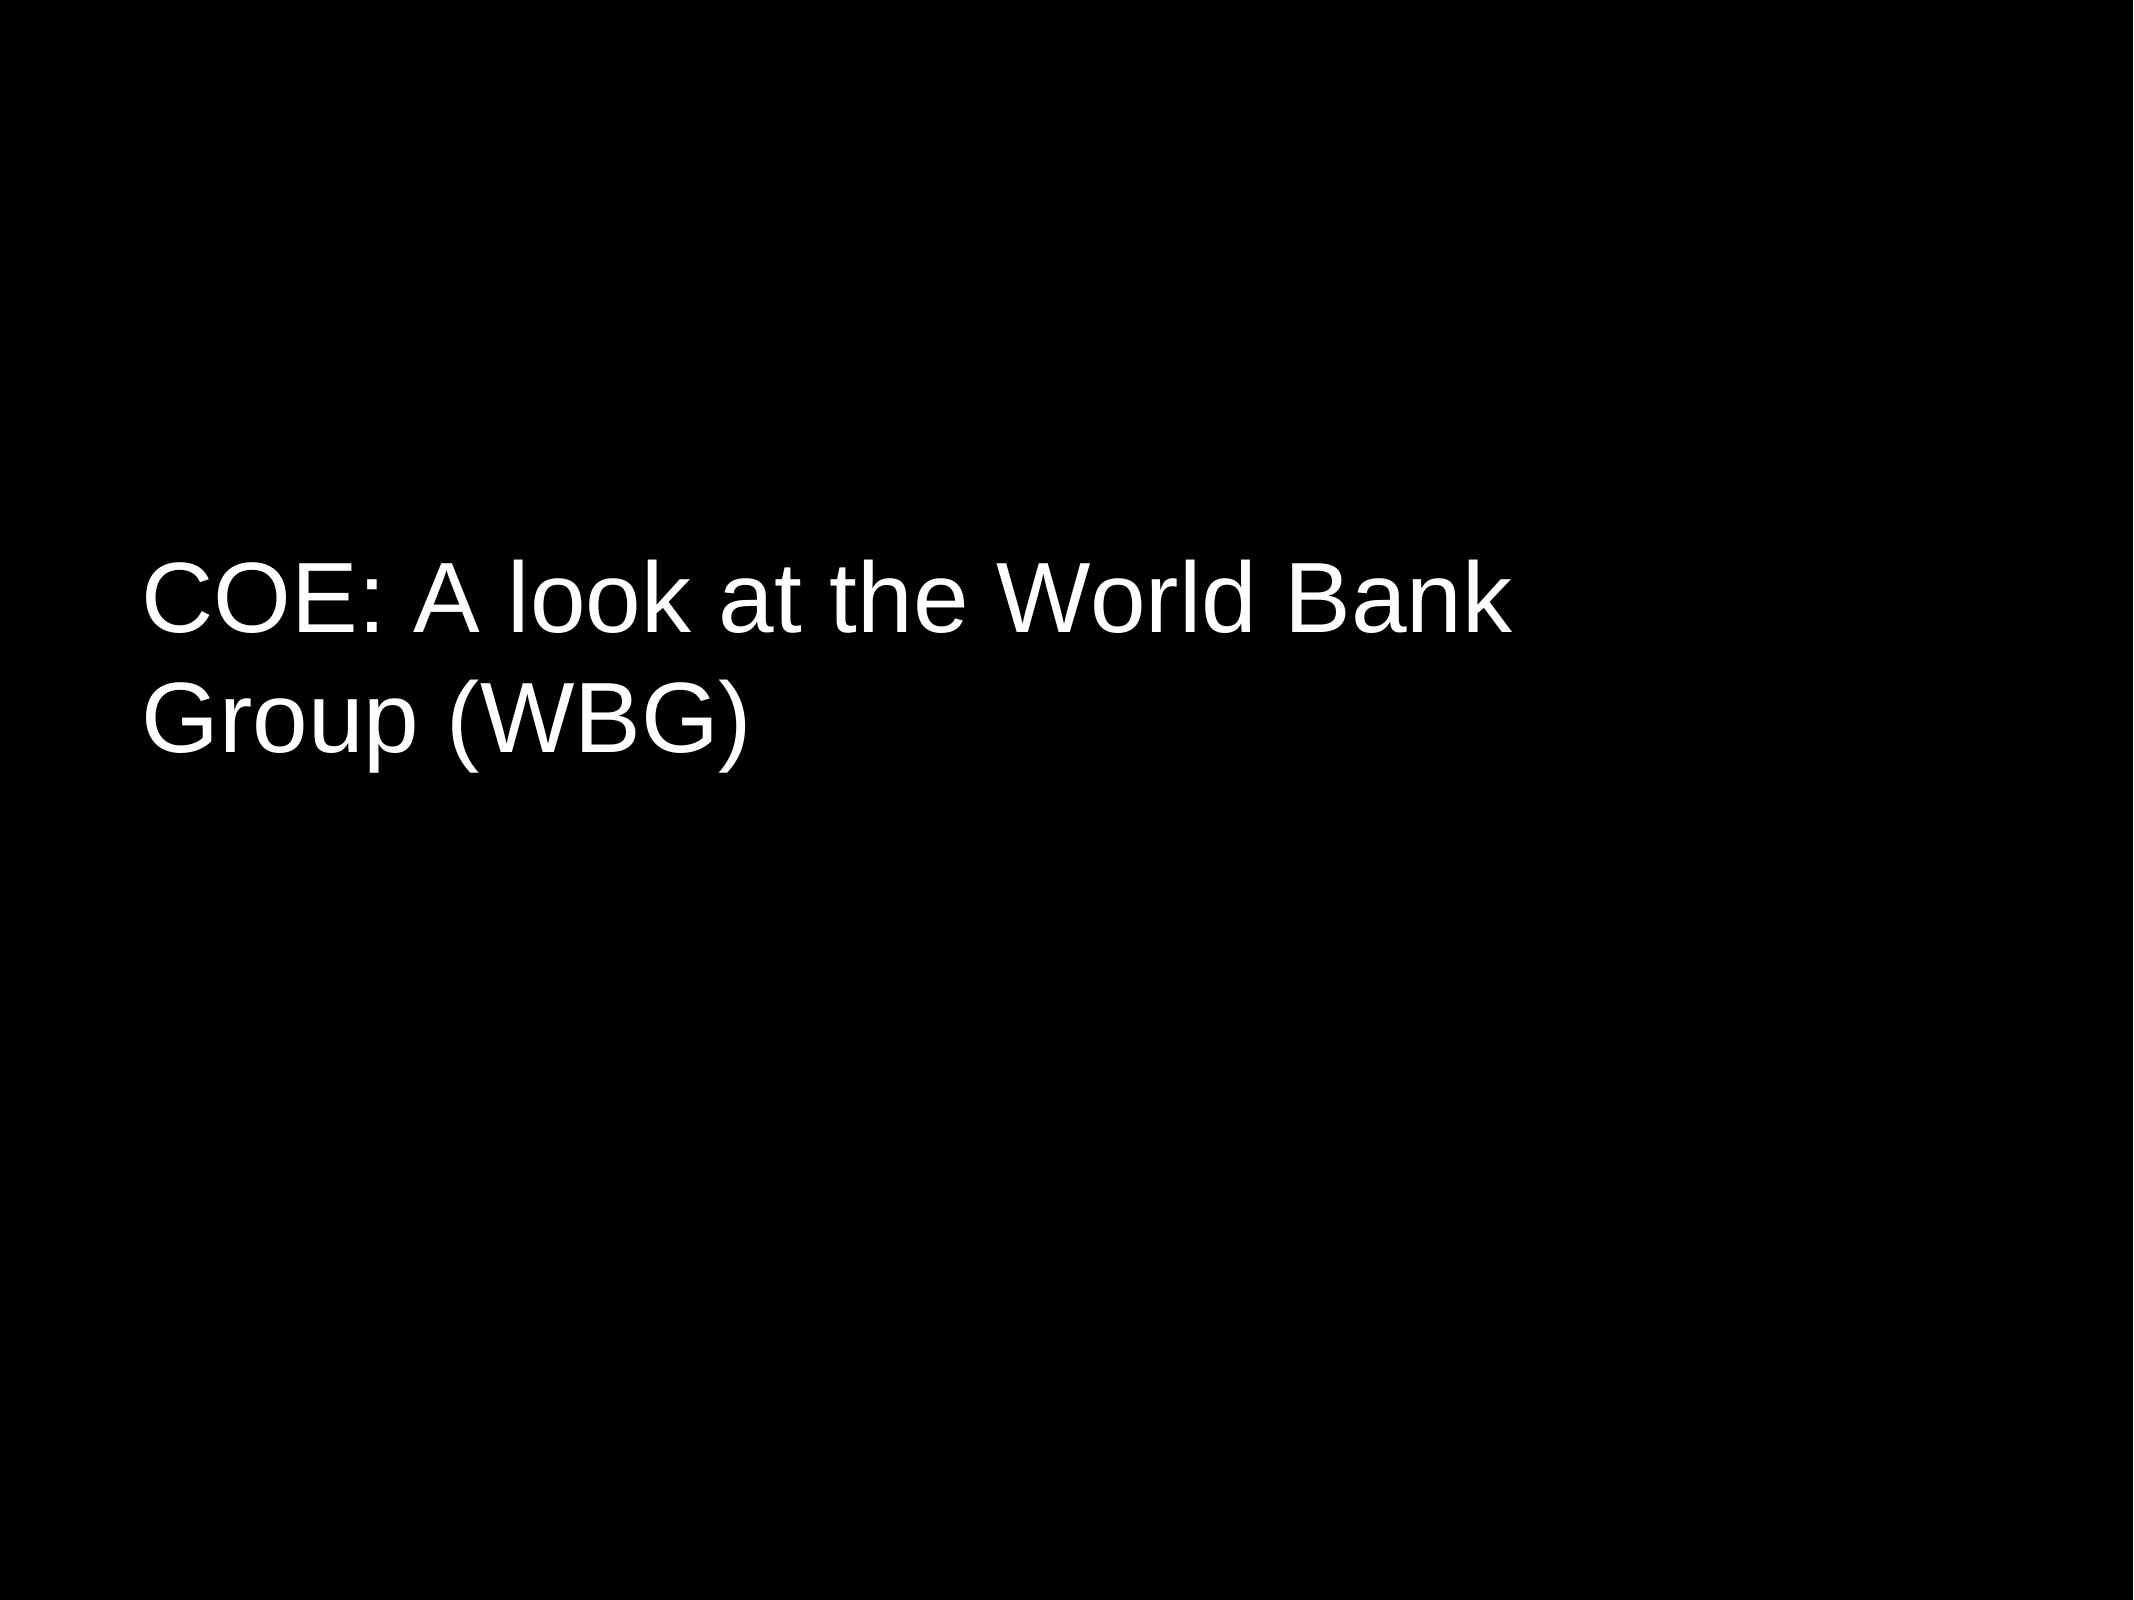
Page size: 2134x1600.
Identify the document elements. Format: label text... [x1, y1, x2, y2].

text_box COE: A look at the World Bank Group (WBG) [141, 512, 1559, 792]
